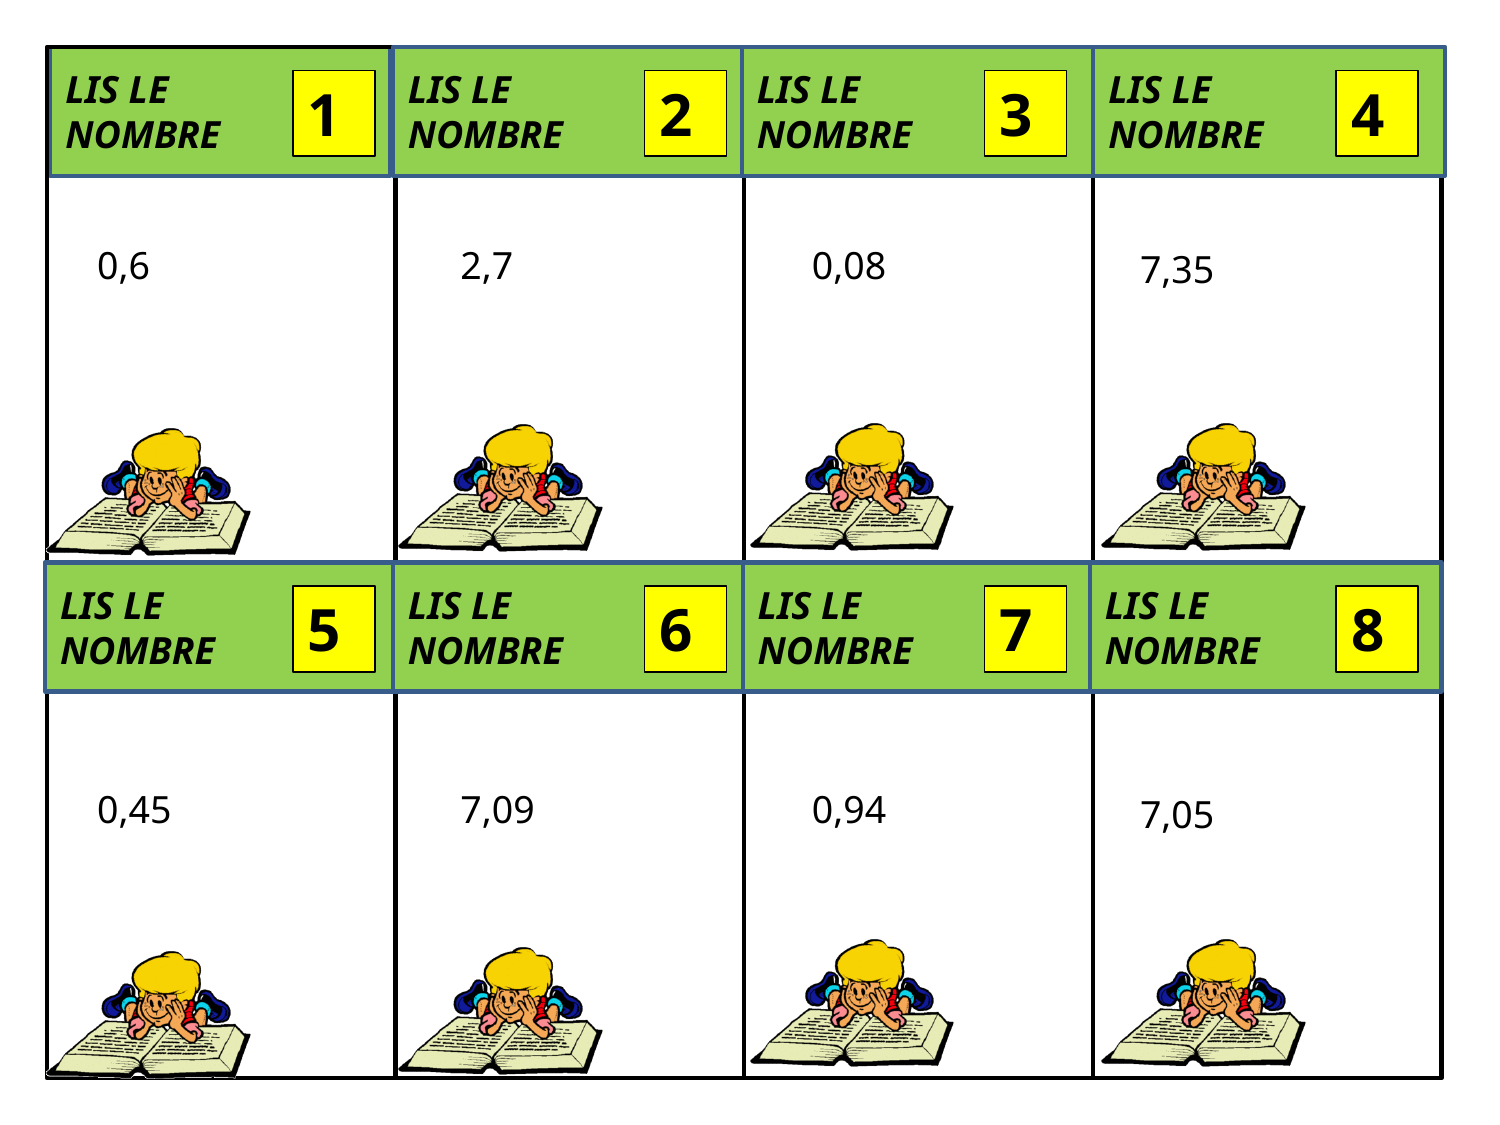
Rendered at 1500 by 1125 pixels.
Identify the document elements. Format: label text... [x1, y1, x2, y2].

text_box 2,7 [445, 234, 533, 295]
text_box LIS LE NOMBRE [743, 562, 1090, 691]
text_box LIS LE NOMBRE [45, 562, 393, 691]
text_box 0,08 [796, 234, 908, 295]
picture [1101, 937, 1306, 1067]
picture [46, 426, 251, 556]
text_box 0,45 [82, 778, 193, 840]
picture [750, 421, 954, 551]
text_box 2 [644, 70, 727, 157]
text_box LIS LE NOMBRE [1090, 562, 1441, 691]
text_box LIS LE NOMBRE [393, 562, 743, 691]
text_box 7,05 [1125, 783, 1236, 844]
text_box LIS LE NOMBRE [1093, 47, 1445, 176]
text_box 7 [984, 585, 1067, 672]
picture [46, 949, 251, 1079]
text_box 0,94 [796, 778, 908, 840]
text_box 3 [984, 70, 1067, 157]
picture [1101, 421, 1306, 551]
picture [398, 945, 603, 1075]
text_box 1 [292, 70, 376, 157]
text_box 4 [1335, 70, 1418, 157]
text_box LIS LE NOMBRE [50, 49, 390, 176]
picture [750, 937, 954, 1067]
picture [398, 422, 603, 552]
text_box 6 [644, 585, 727, 672]
text_box 5 [292, 585, 376, 672]
text_box 8 [1335, 585, 1418, 672]
text_box LIS LE NOMBRE [393, 47, 742, 176]
text_box 0,6 [82, 234, 170, 295]
text_box LIS LE NOMBRE [742, 47, 1093, 176]
text_box 7,35 [1125, 238, 1236, 300]
text_box 7,09 [445, 778, 556, 840]
